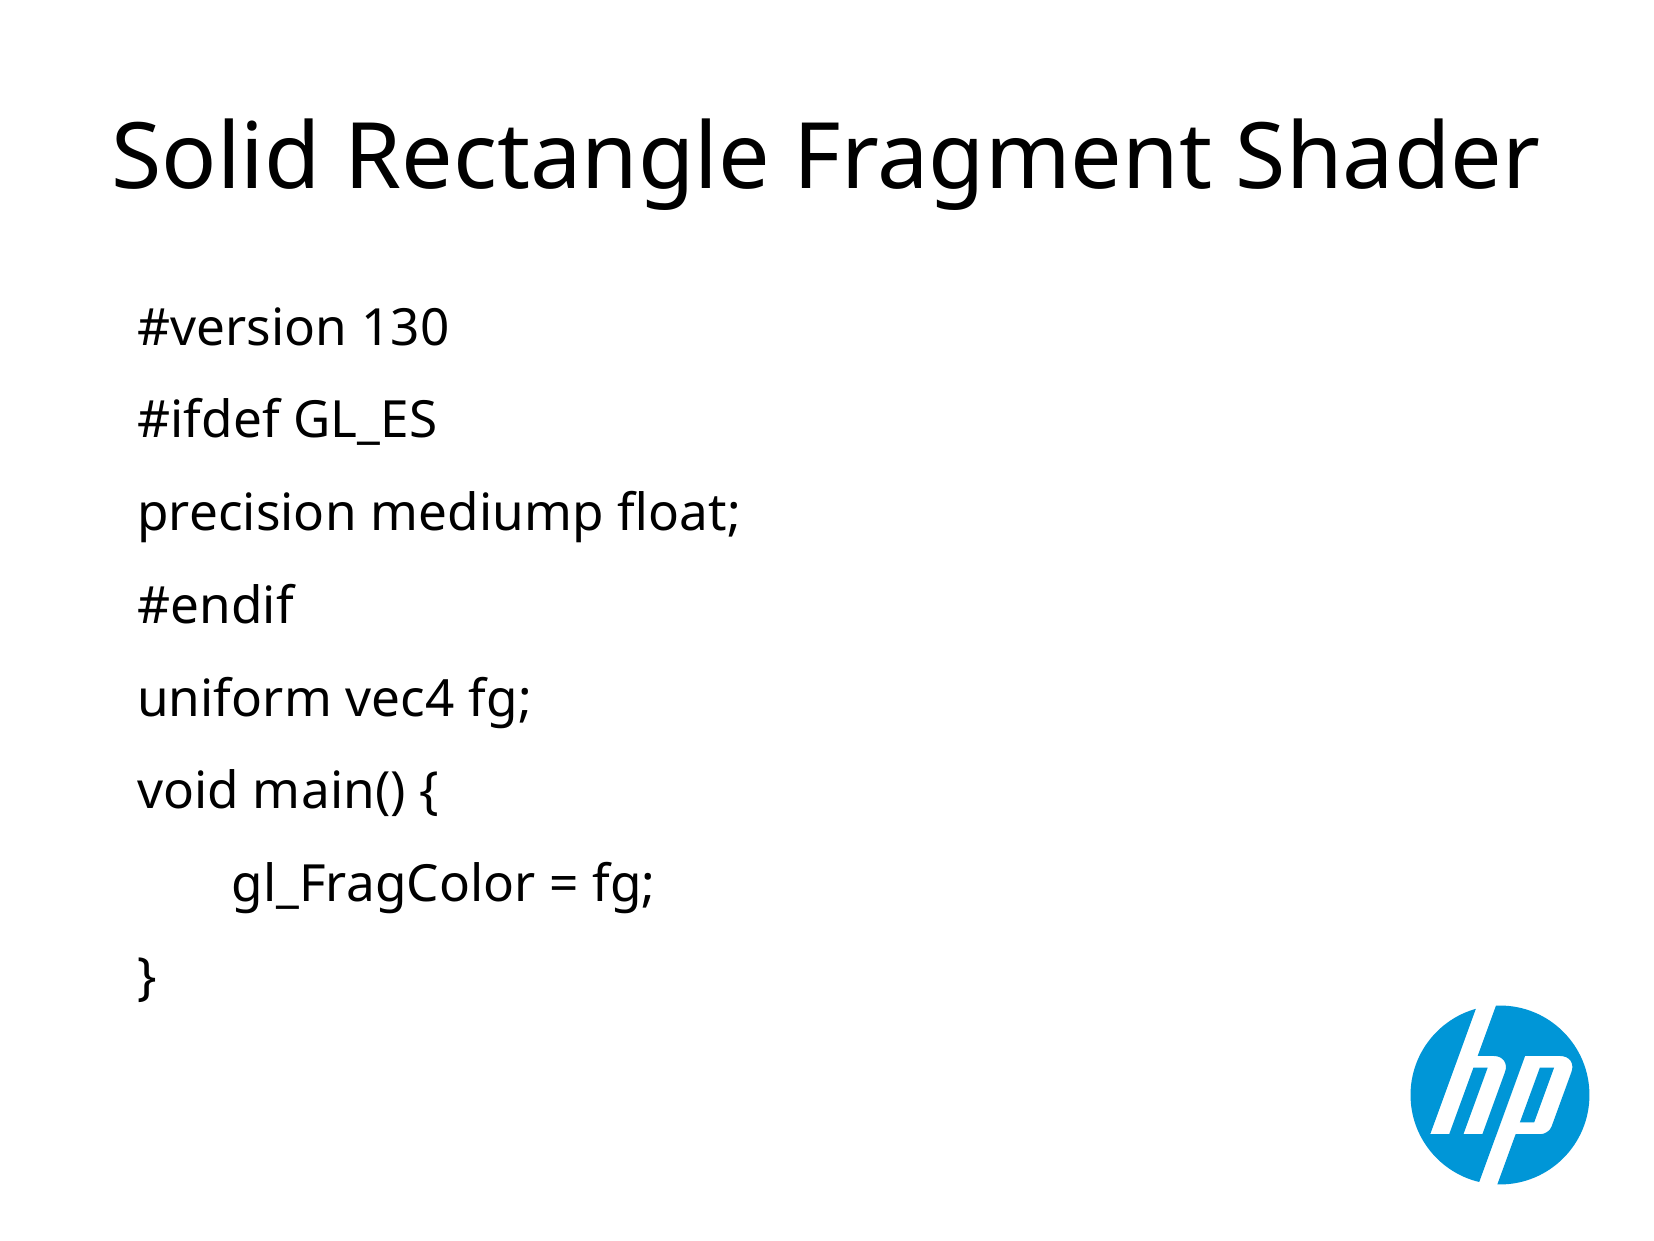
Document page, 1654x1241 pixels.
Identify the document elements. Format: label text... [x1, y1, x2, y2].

title Solid Rectangle Fragment Shader [82, 49, 1571, 257]
list #version 130 #ifdef GL_ES precision mediump float; #endif uniform vec4 fg; void main() { gl_FragColor = fg; } [82, 290, 1571, 1010]
